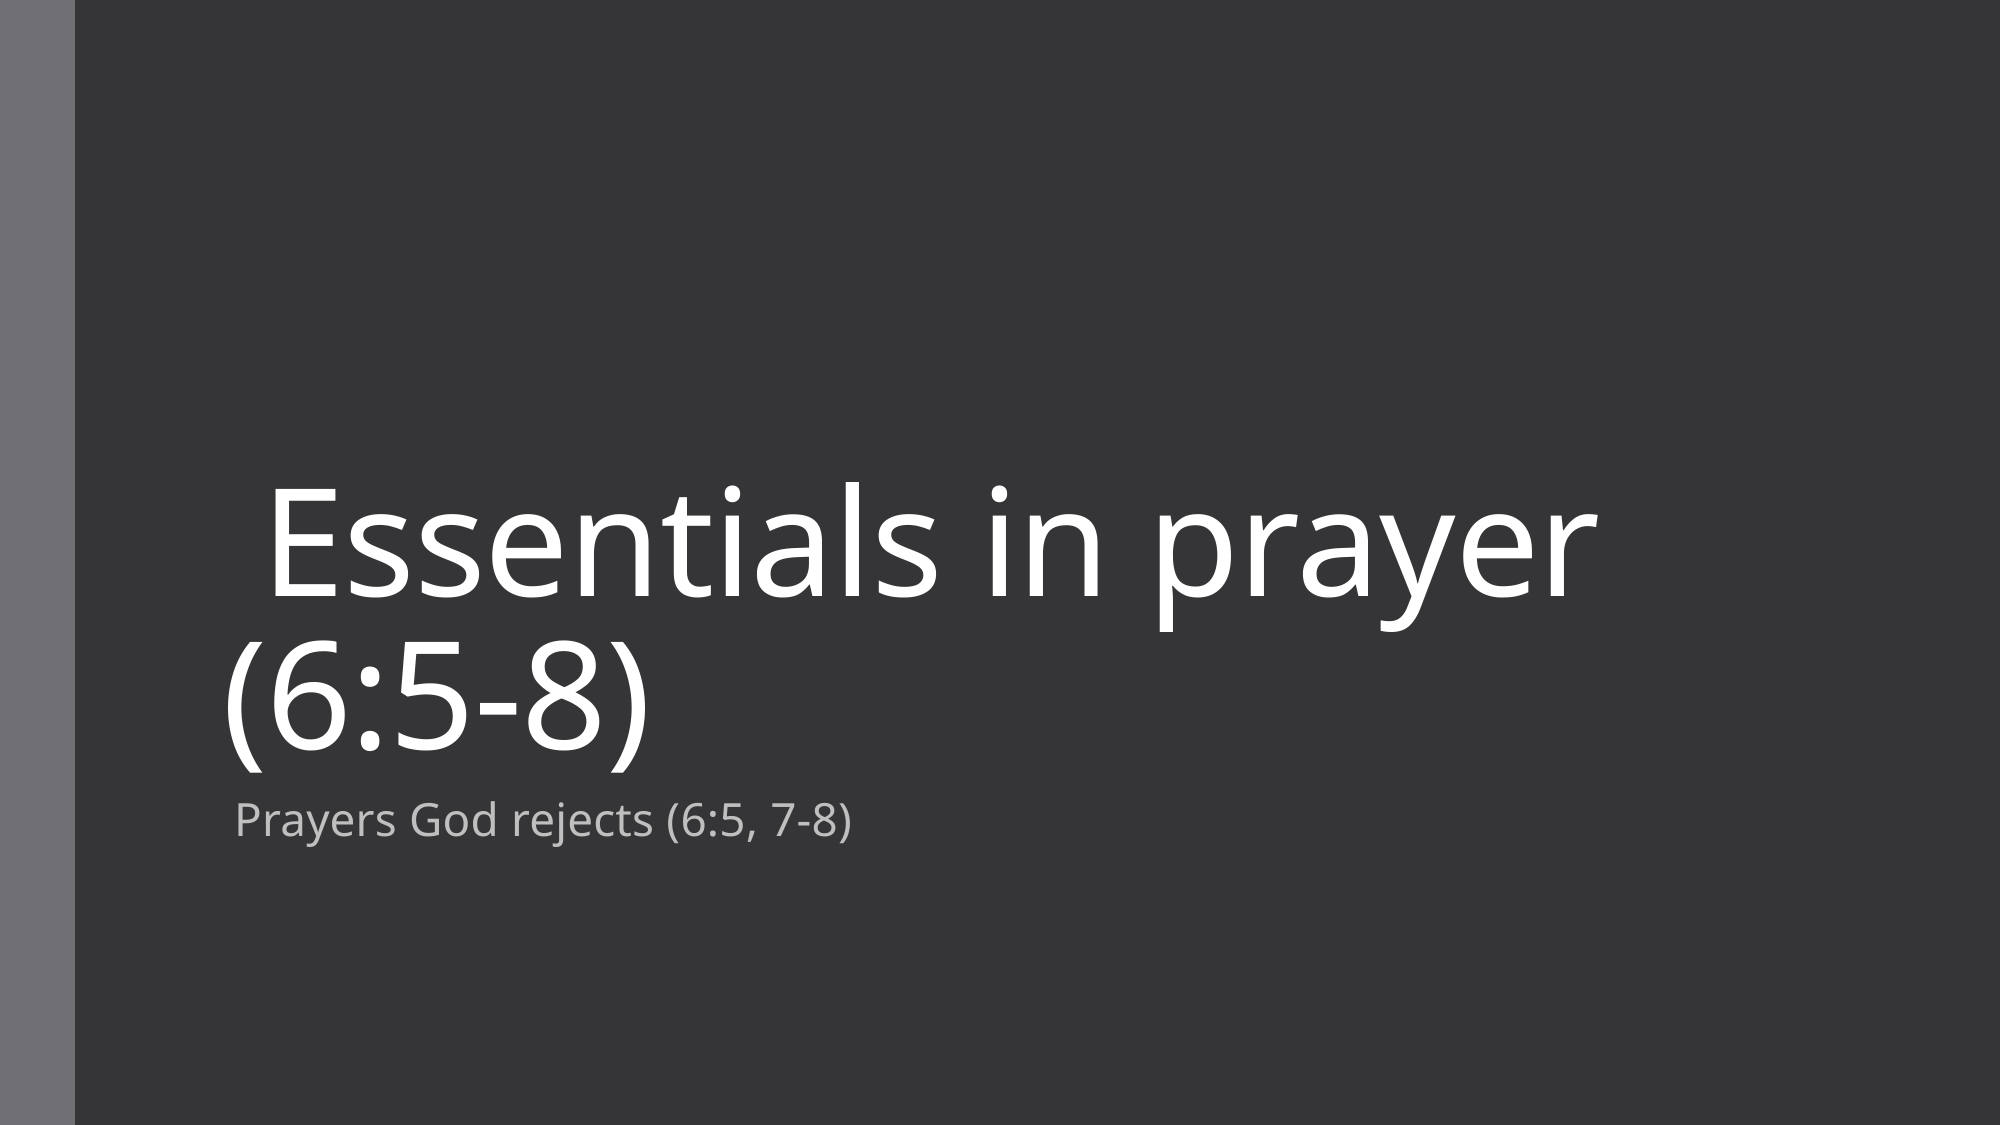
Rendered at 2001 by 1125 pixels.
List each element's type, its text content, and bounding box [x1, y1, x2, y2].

title Essentials in prayer (6:5-8) [206, 124, 1752, 787]
subtitle Prayers God rejects (6:5, 7-8) [206, 787, 1752, 1066]
